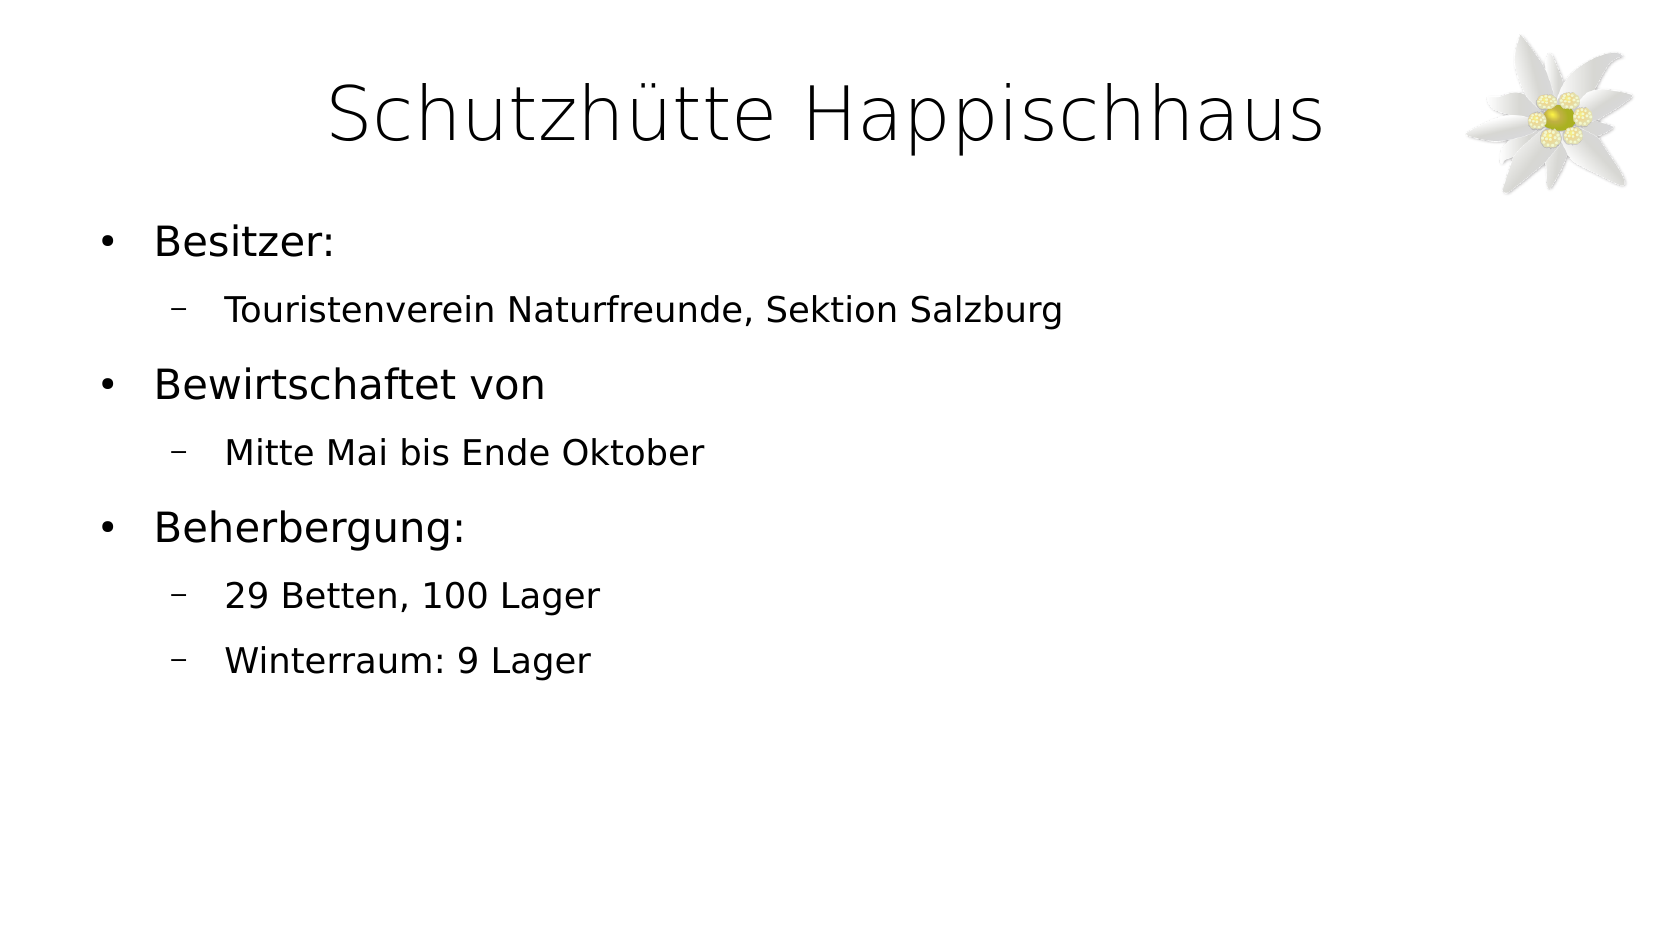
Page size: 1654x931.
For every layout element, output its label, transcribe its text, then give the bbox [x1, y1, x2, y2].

list Besitzer: Touristenverein Naturfreunde, Sektion Salzburg Bewirtschaftet von Mitte Mai bis Ende Oktober Beherbergung: 29 Betten, 100 Lager Winterraum: 9 Lager [82, 217, 1571, 758]
title Schutzhütte Happischhaus [82, 37, 1571, 193]
picture [1460, 29, 1638, 200]
